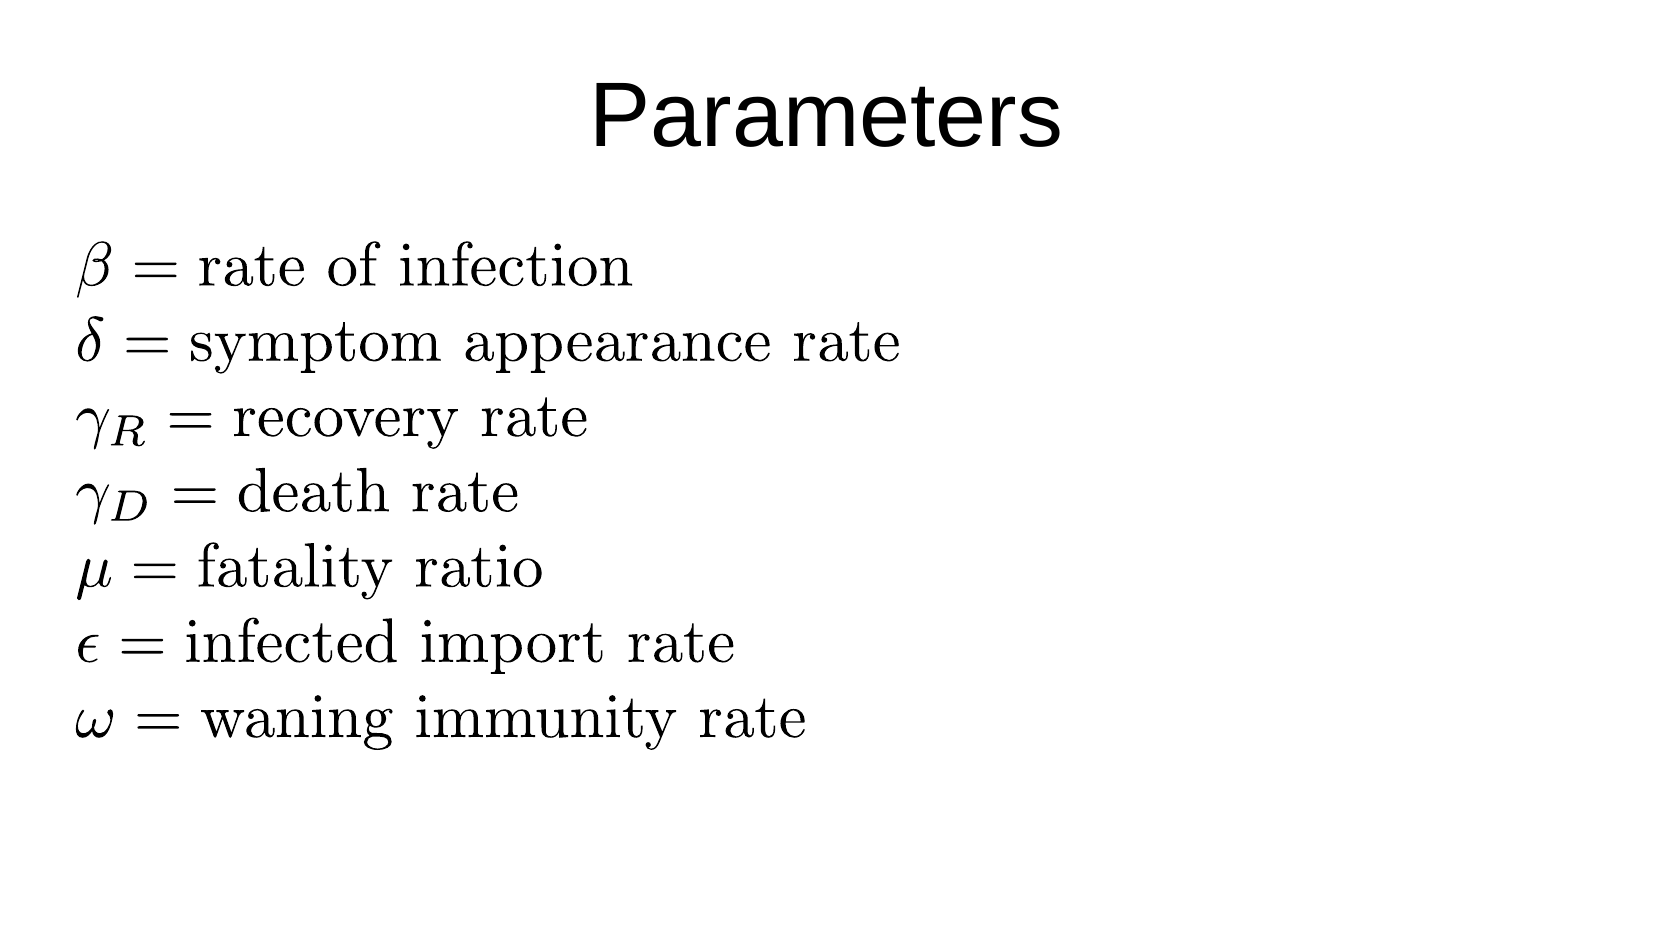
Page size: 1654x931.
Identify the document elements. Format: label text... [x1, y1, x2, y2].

title Parameters [82, 37, 1571, 193]
picture [75, 241, 899, 751]
